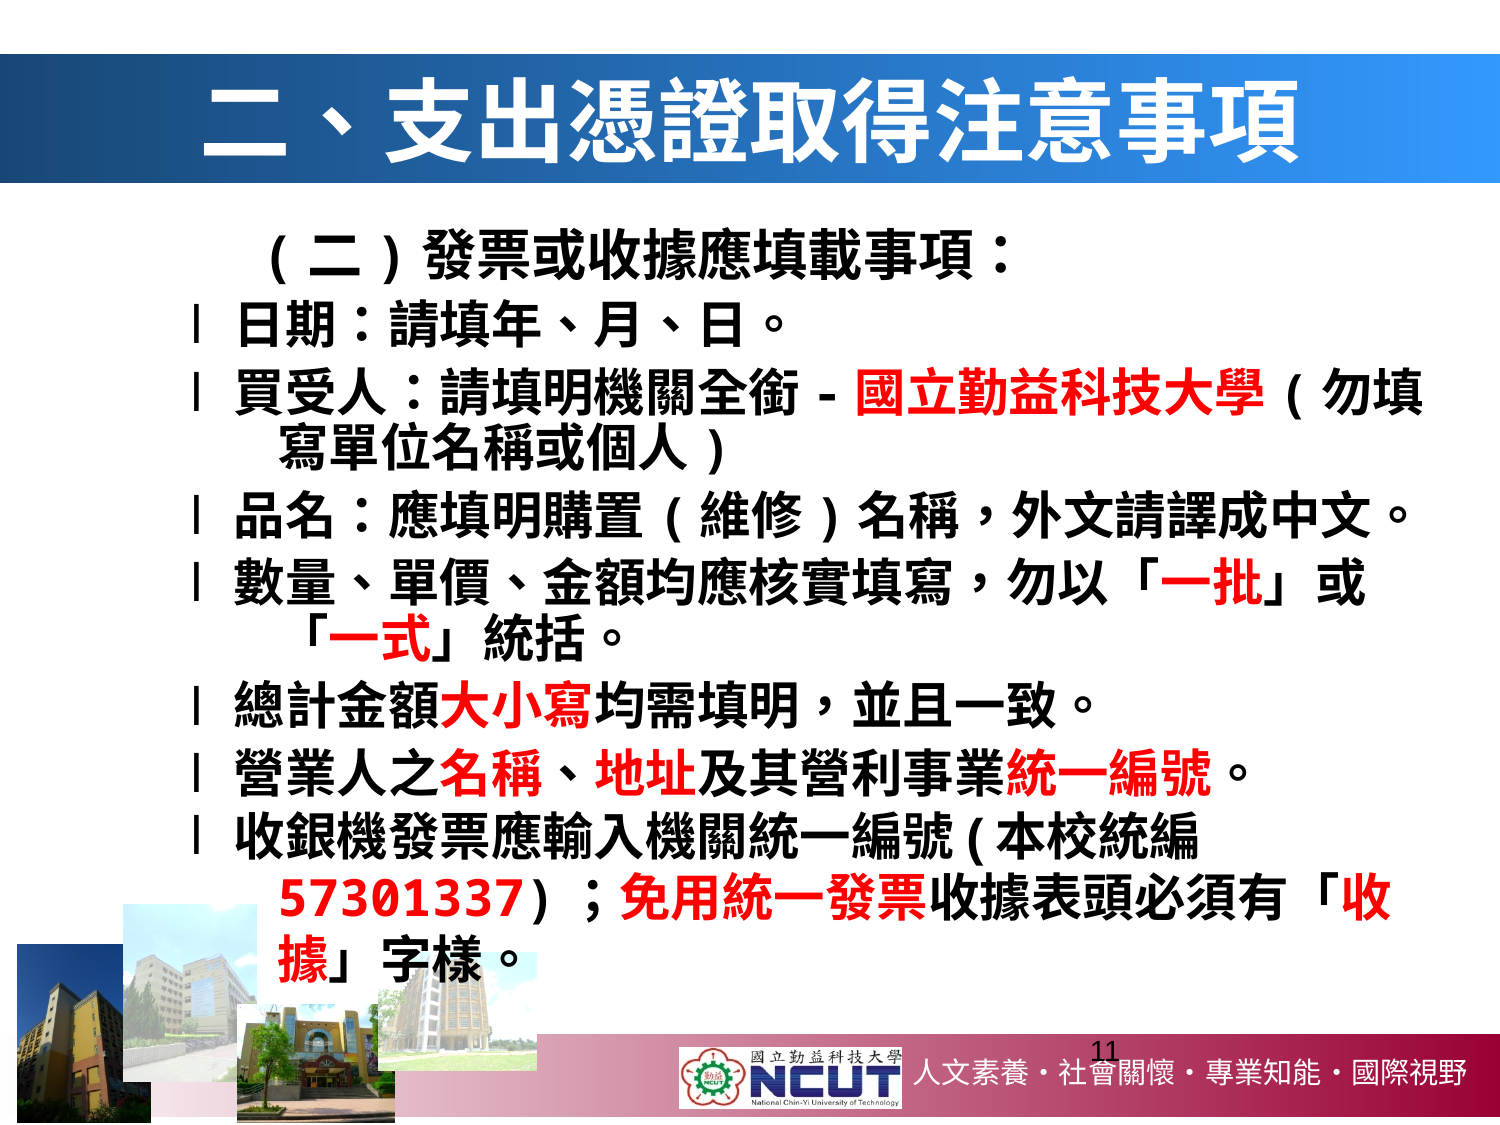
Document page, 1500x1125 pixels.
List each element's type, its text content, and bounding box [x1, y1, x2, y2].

list (二)發票或收據應填載事項： 日期：請填年、月、日。 買受人：請填明機關全銜-國立勤益科技大學(勿填寫單位名稱或個人) 品名：應填明購置(維修)名稱，外文請譯成中文。 數量、單價、金額均應核實填寫，勿以「一批」或「一式」統括。 總計金額大小寫均需填明，並且一致。 營業人之名稱、地址及其營利事業統一編號。 收銀機發票應輸入機關統一編號(本校統編57301337)；免用統一發票收據表頭必須有「收據」字樣。 [64, 220, 1447, 1012]
text_box [1074, 1024, 1426, 1103]
title 二、支出憑證取得注意事項 [0, 54, 1500, 183]
